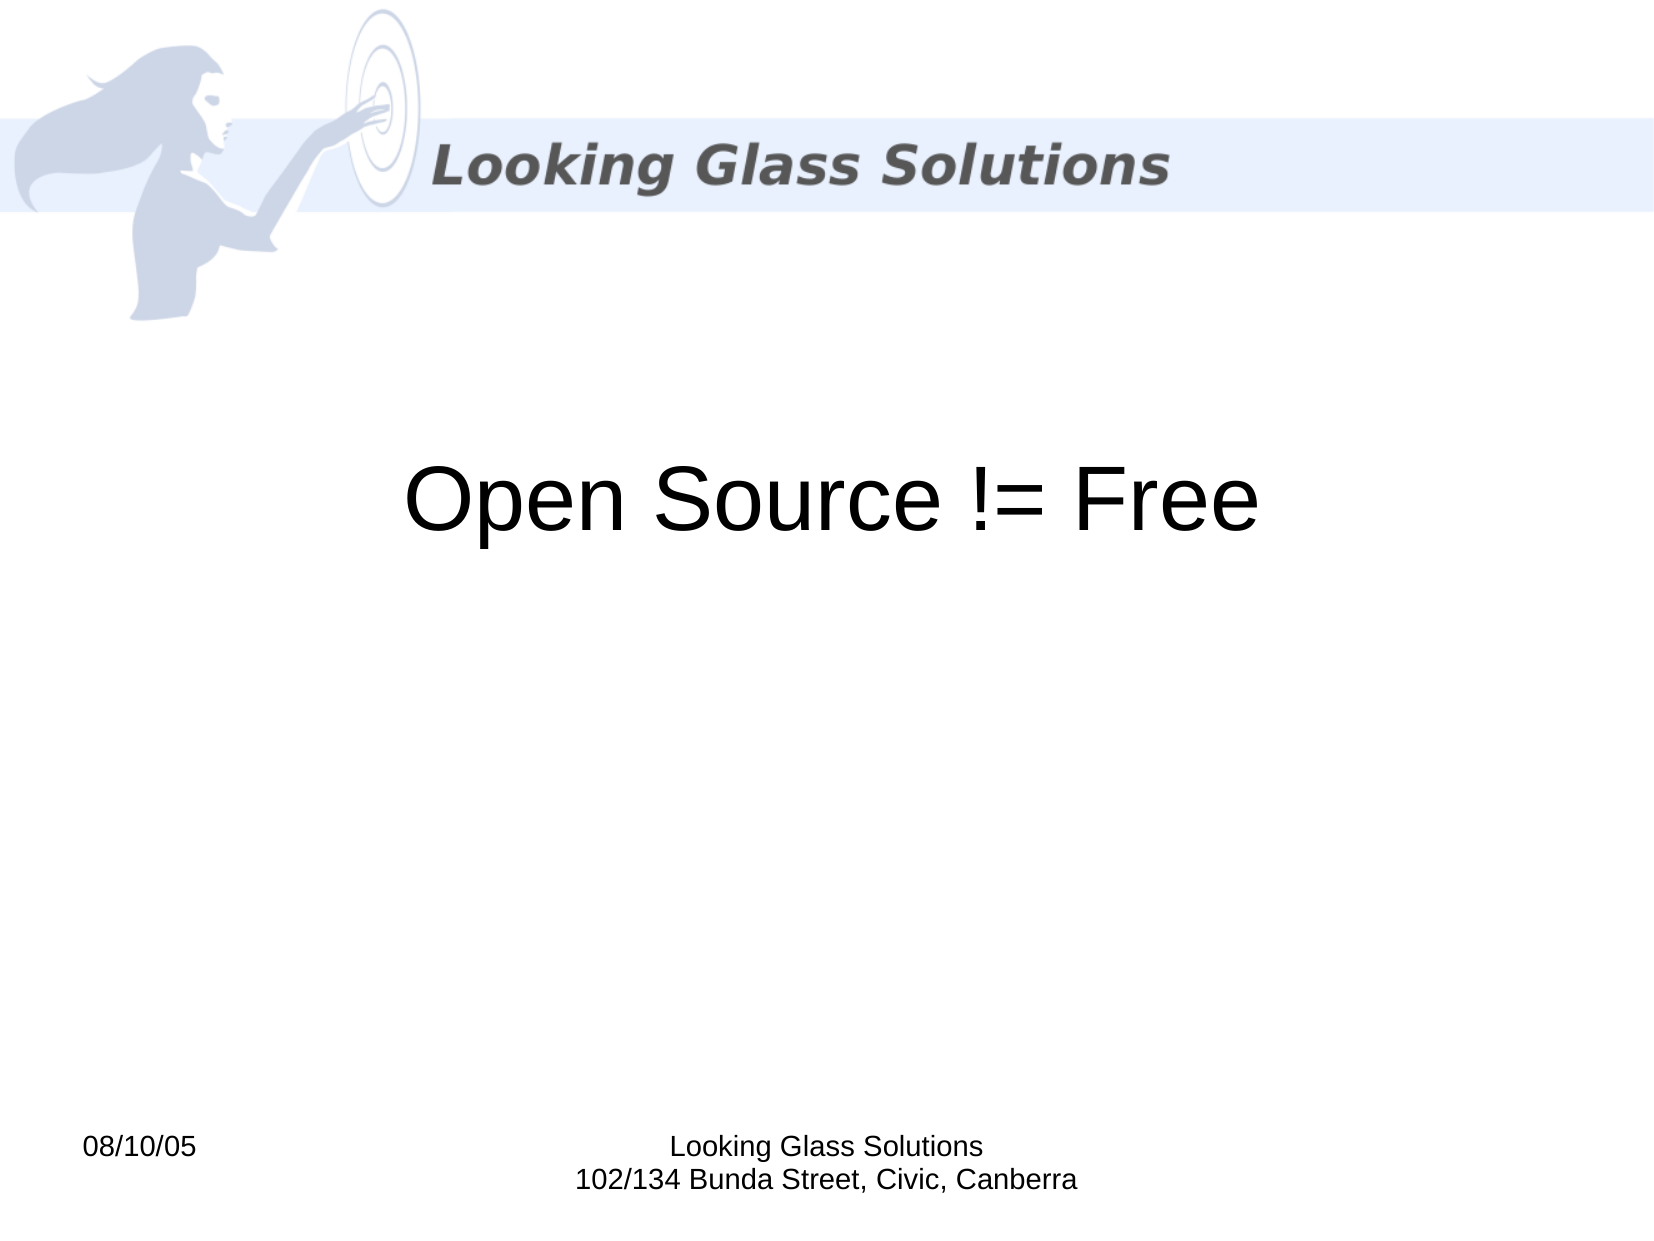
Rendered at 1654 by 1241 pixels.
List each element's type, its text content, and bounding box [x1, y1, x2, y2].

title Open Source != Free [88, 395, 1577, 603]
picture [0, 0, 1654, 325]
